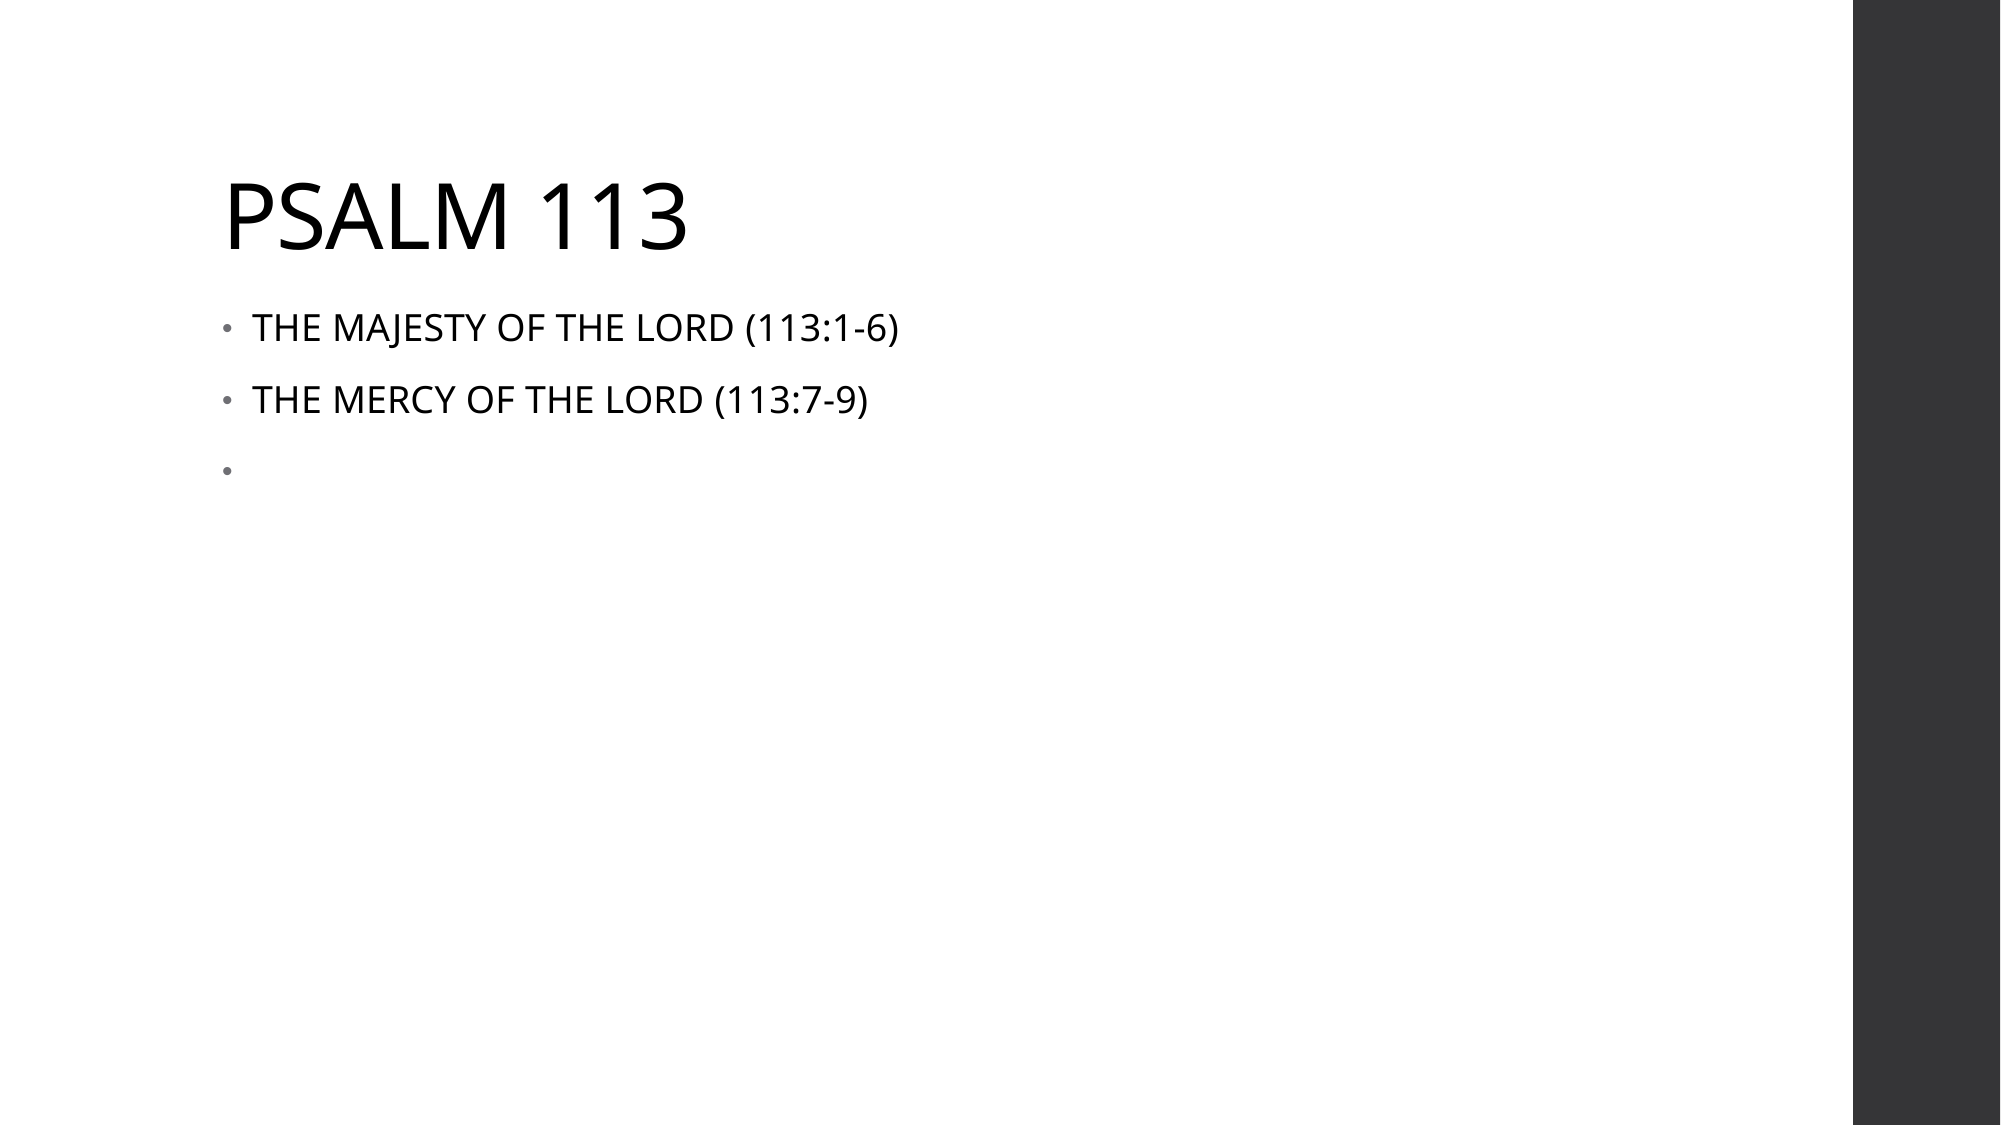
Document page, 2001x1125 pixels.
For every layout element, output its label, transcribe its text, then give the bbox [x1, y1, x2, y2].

list THE MAJESTY OF THE LORD (113:1-6) THE MERCY OF THE LORD (113:7-9) [206, 299, 1617, 1014]
title PSALM 113 [206, 60, 1797, 278]
